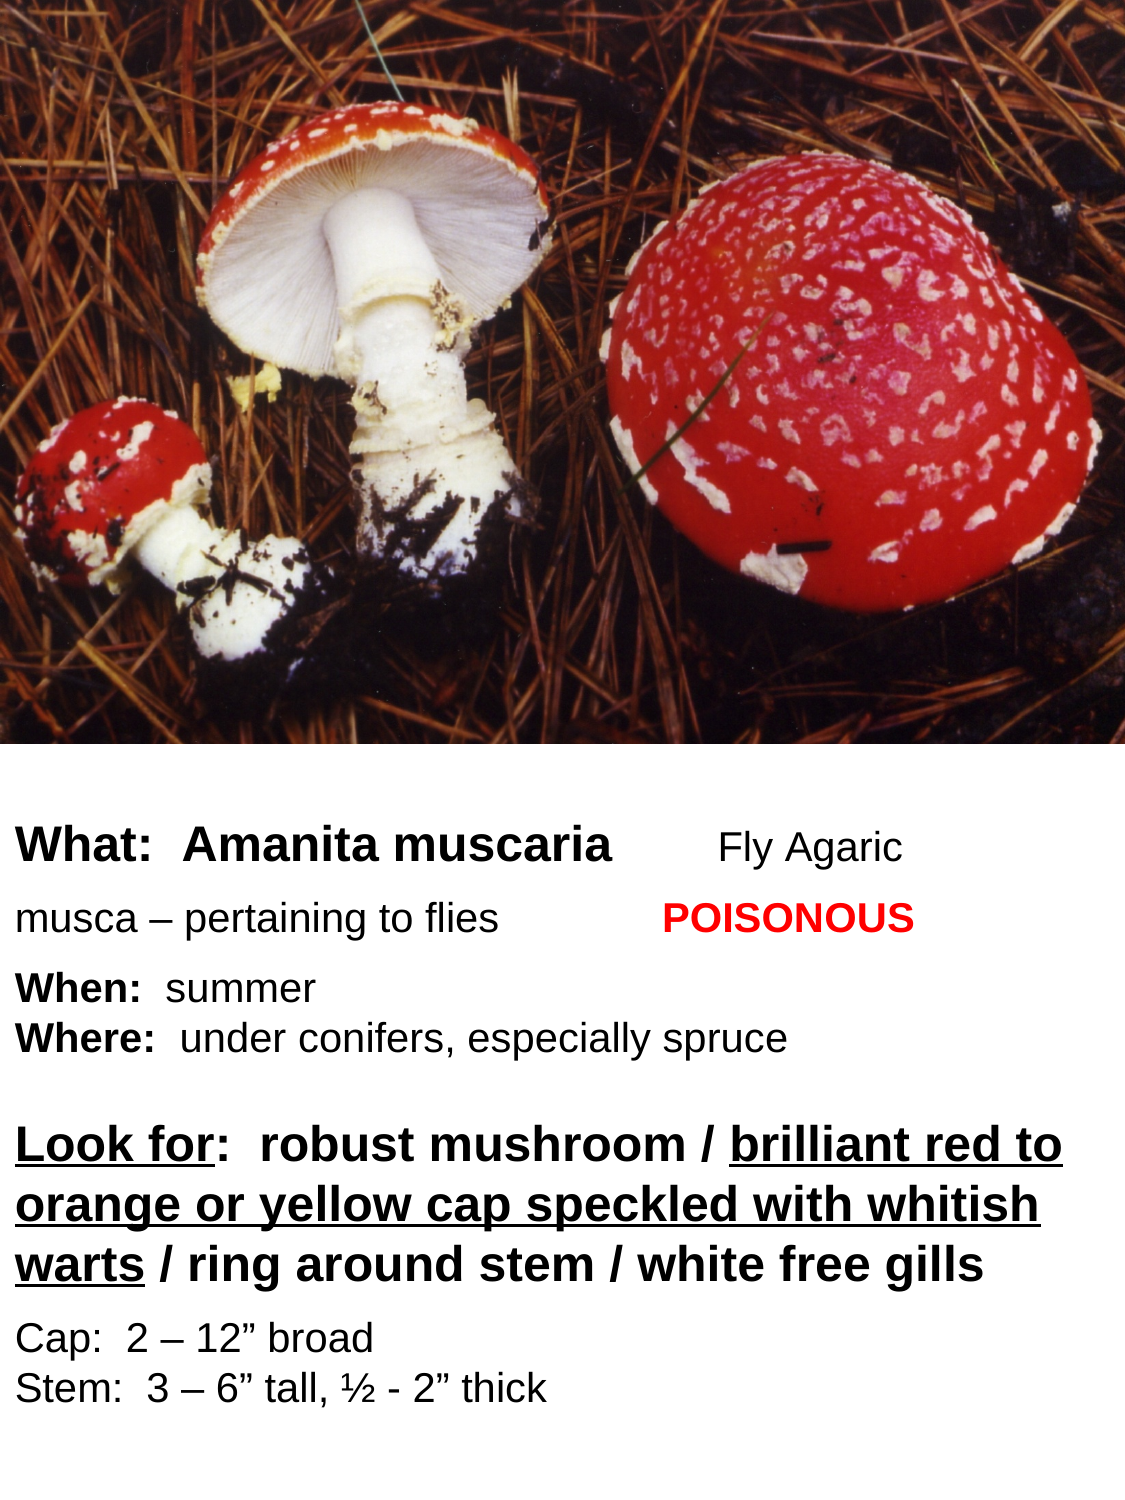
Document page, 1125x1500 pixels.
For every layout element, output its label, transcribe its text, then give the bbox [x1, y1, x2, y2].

picture [0, 0, 1125, 744]
text_box What: Amanita muscaria Fly Agaric musca – pertaining to flies POISONOUS When: summer Where: under conifers, especially spruce Look for: robust mushroom / brilliant red to orange or yellow cap speckled with whitish warts / ring around stem / white free gills Cap: 2 – 12” broad Stem: 3 – 6” tall, ½ - 2” thick [0, 803, 1125, 1469]
